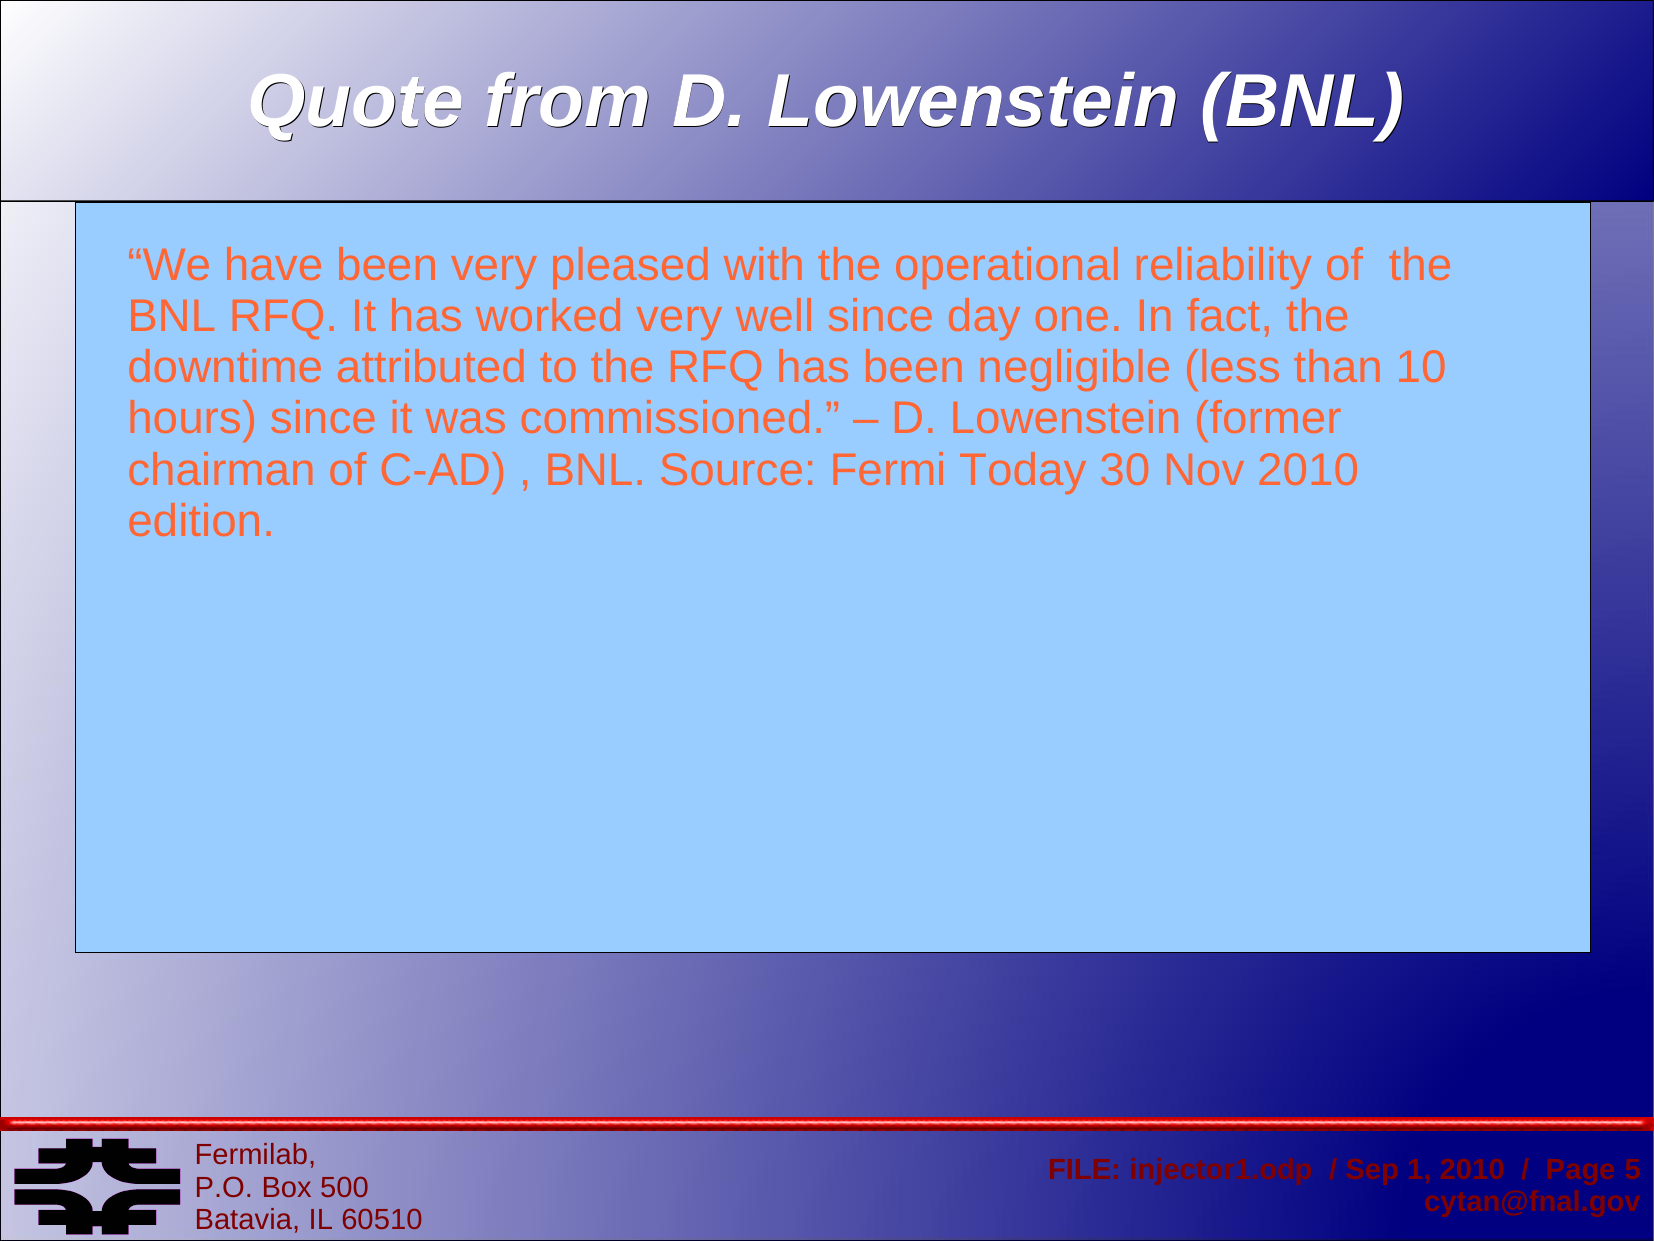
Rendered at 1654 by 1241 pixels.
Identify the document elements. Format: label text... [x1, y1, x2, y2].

picture [0, 202, 1654, 1241]
text_box [75, 202, 1591, 953]
text_box “We have been very pleased with the operational reliability of the BNL RFQ. It has worked very well since day one. In fact, the downtime attributed to the RFQ has been negligible (less than 10 hours) since it was commissioned.” – D. Lowenstein (former chairman of C-AD) , BNL. Source: Fermi Today 30 Nov 2010 edition. [112, 232, 1471, 554]
title Quote from D. Lowenstein (BNL) [0, 7, 1654, 197]
